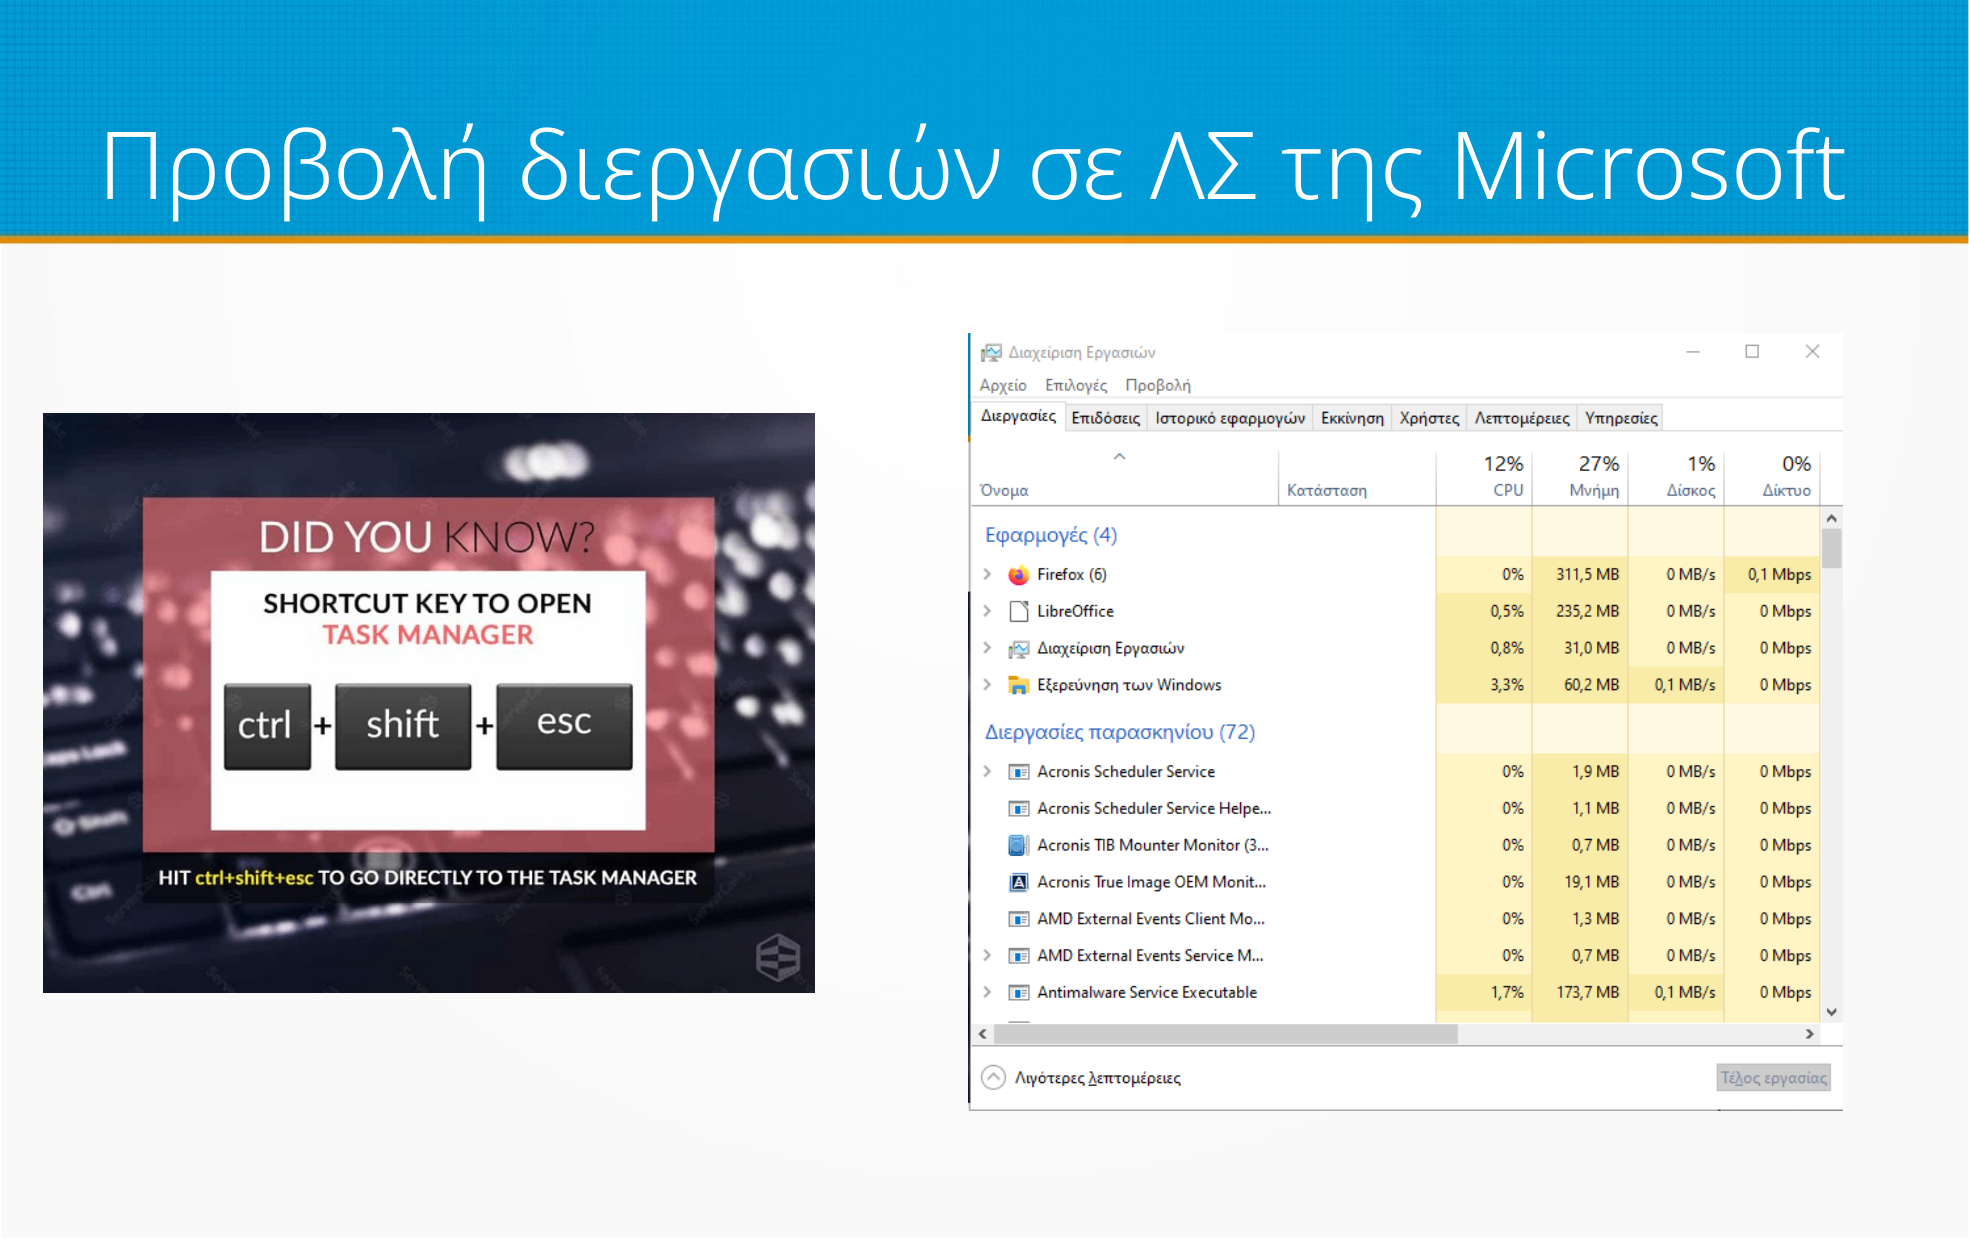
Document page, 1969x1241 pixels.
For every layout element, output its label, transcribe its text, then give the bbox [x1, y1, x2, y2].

picture [0, 233, 1969, 1241]
title Προβολή διεργασιών σε ΛΣ της Microsoft [98, 19, 1870, 227]
